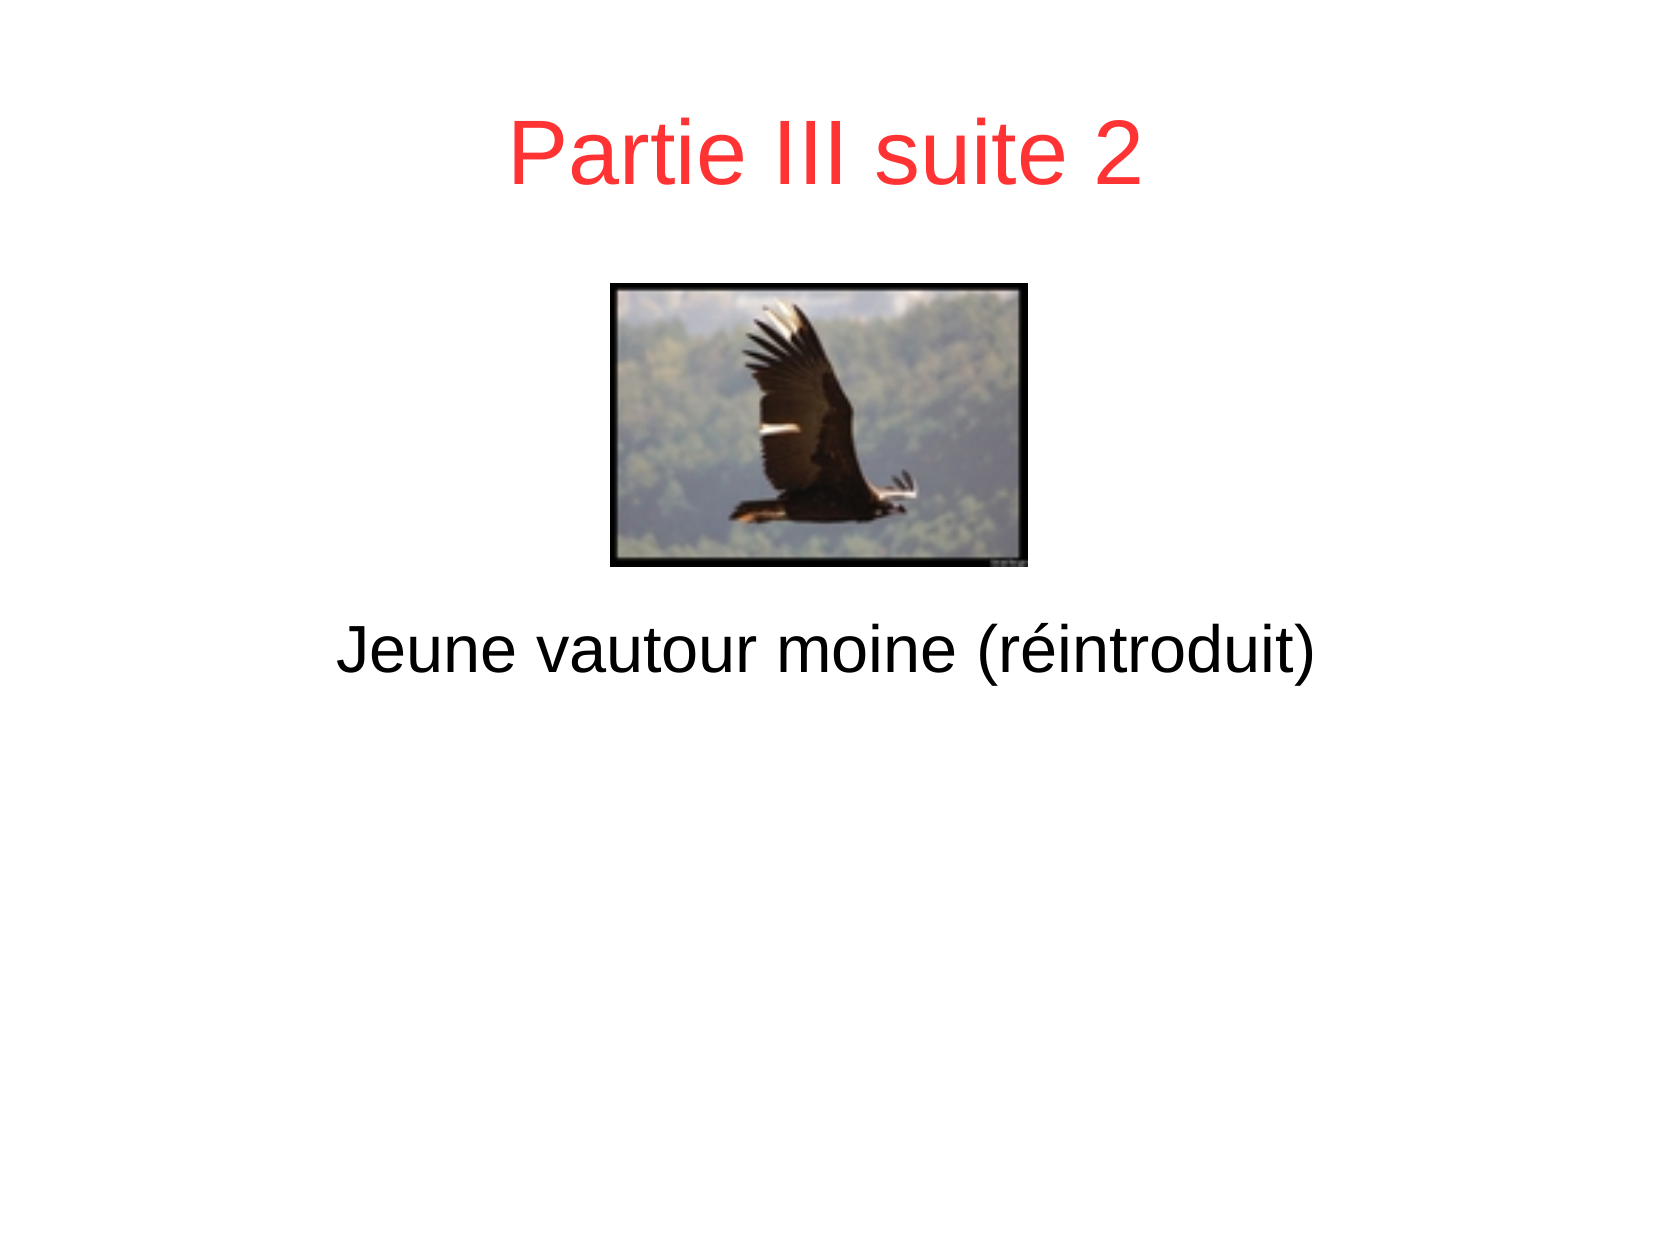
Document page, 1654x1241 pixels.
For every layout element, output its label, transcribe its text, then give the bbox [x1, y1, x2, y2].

picture [610, 283, 1028, 290]
title Partie III suite 2 [82, 49, 1571, 257]
subtitle Jeune vautour moine (réintroduit) [82, 290, 1571, 1010]
